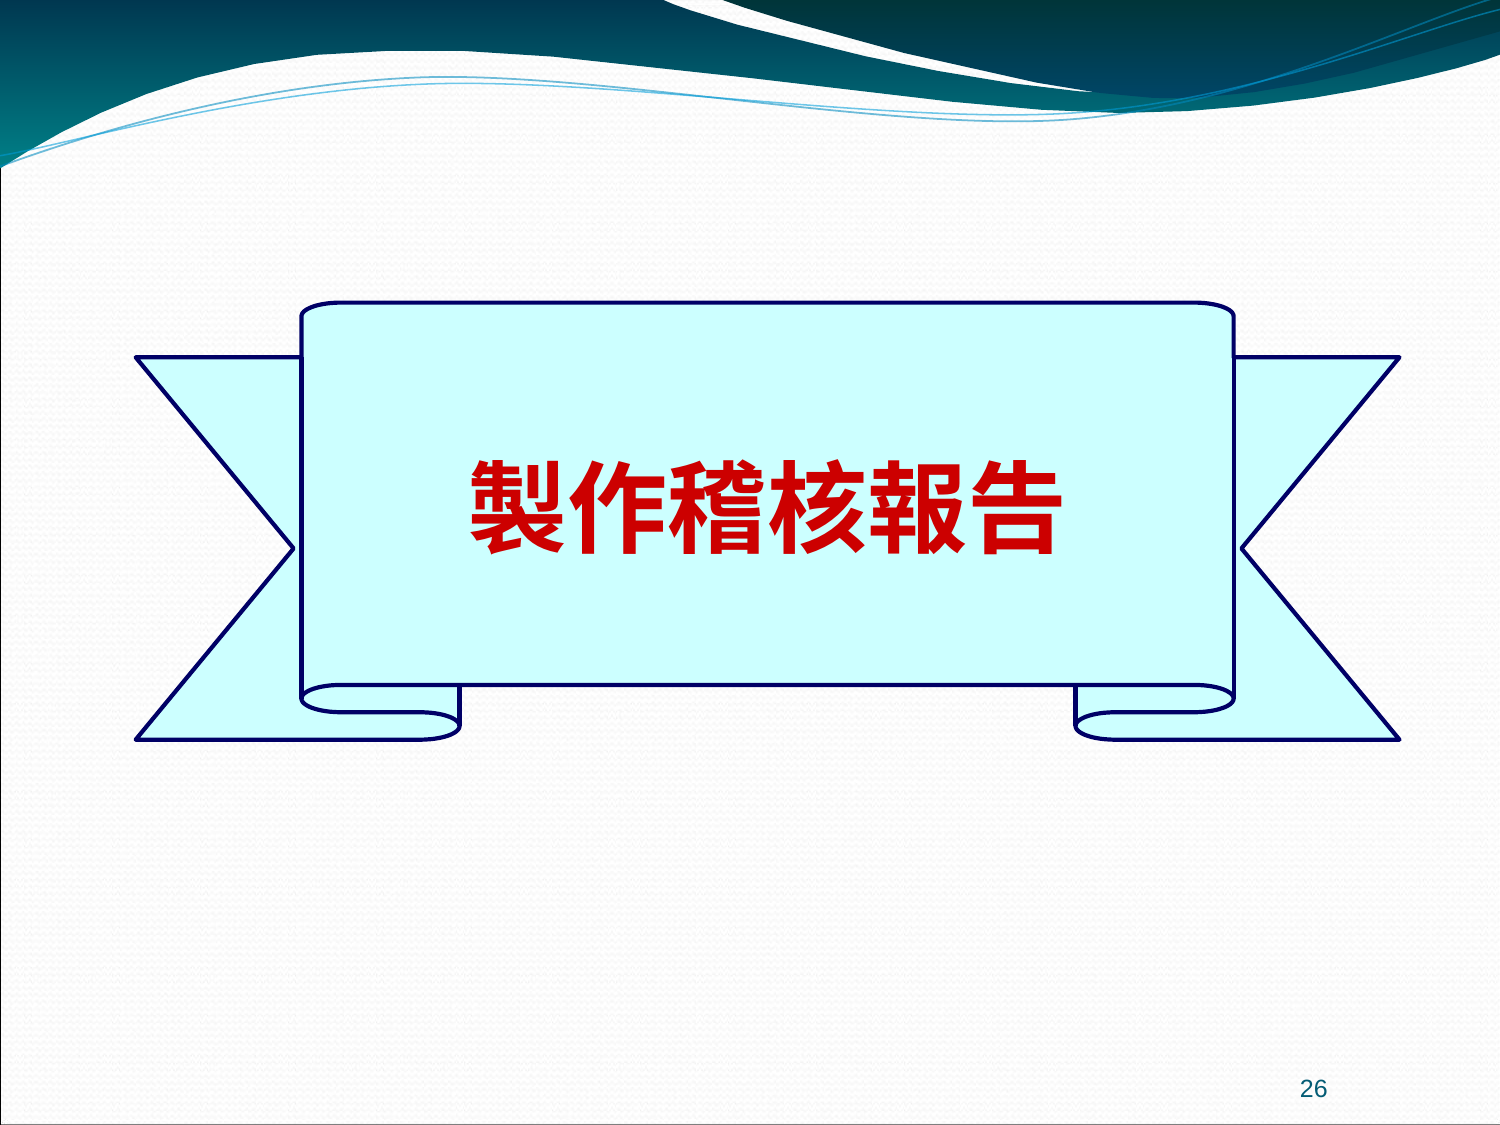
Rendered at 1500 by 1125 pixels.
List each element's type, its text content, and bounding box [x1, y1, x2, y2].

text_box 製作稽核報告 [135, 302, 1400, 740]
text_box [1299, 1042, 1426, 1103]
